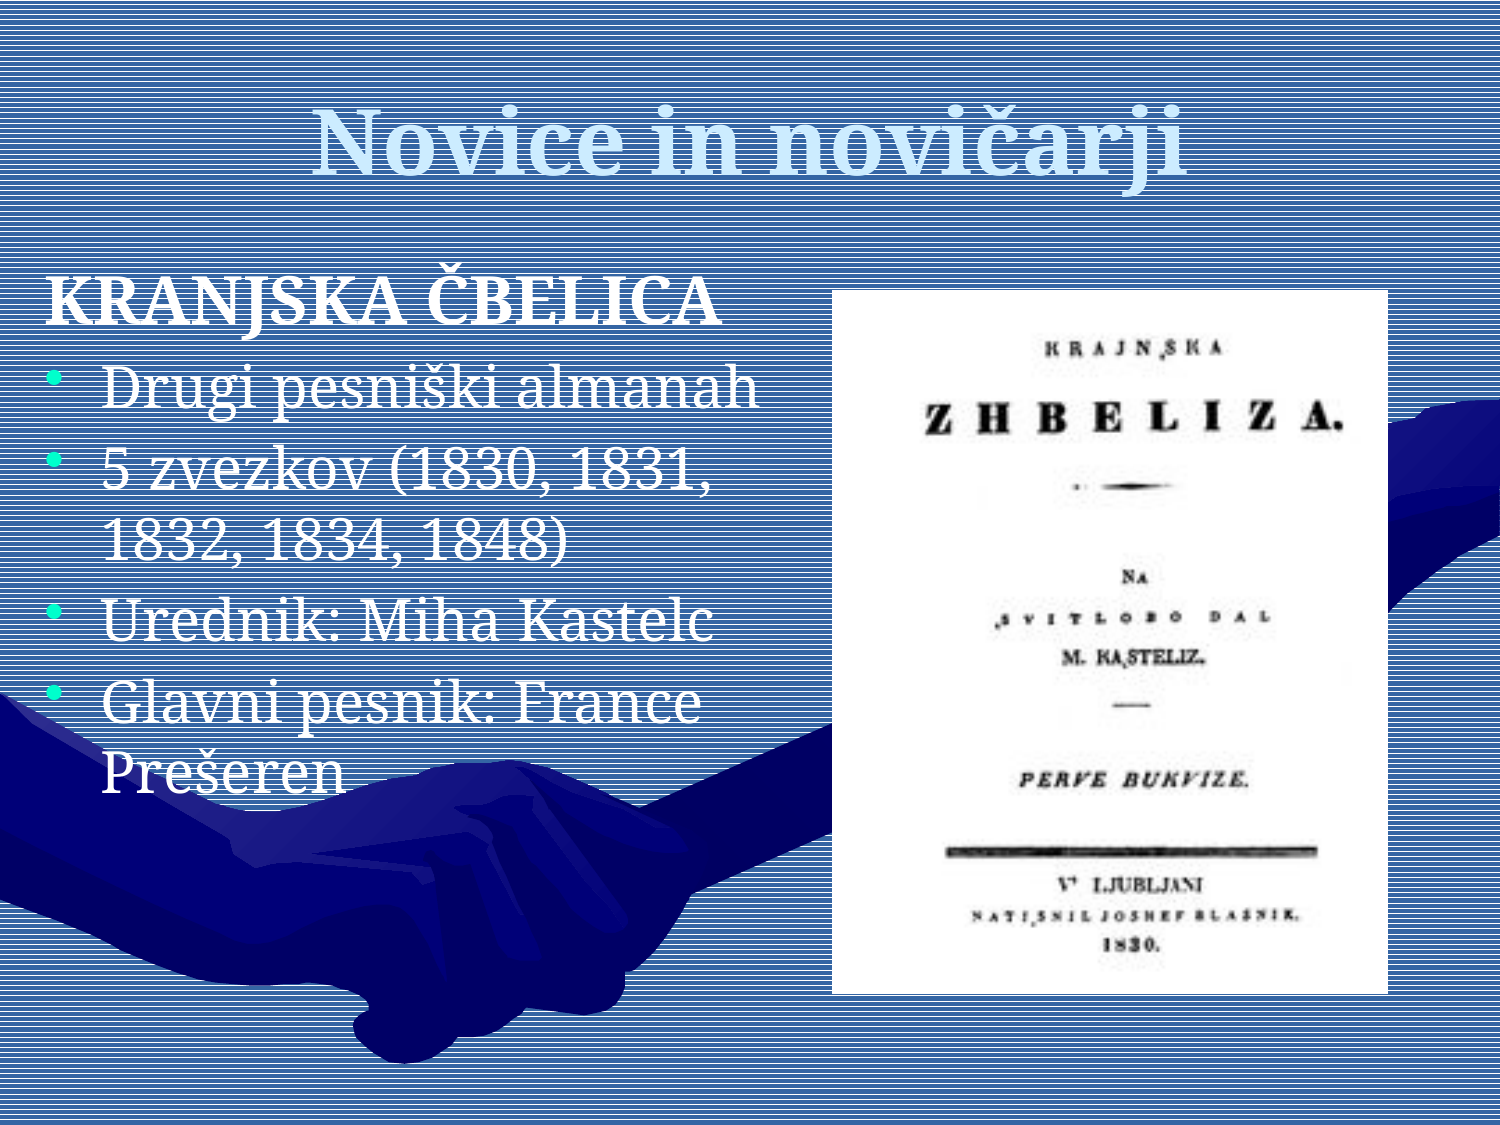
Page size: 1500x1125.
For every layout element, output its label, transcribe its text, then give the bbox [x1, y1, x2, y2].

list KRANJSKA ČBELICA Drugi pesniški almanah 5 zvezkov (1830, 1831, 1832, 1834, 1848) Urednik: Miha Kastelc Glavni pesnik: France Prešeren [29, 250, 863, 1125]
picture [832, 290, 1388, 994]
title Novice in novičarji [75, 45, 1425, 233]
